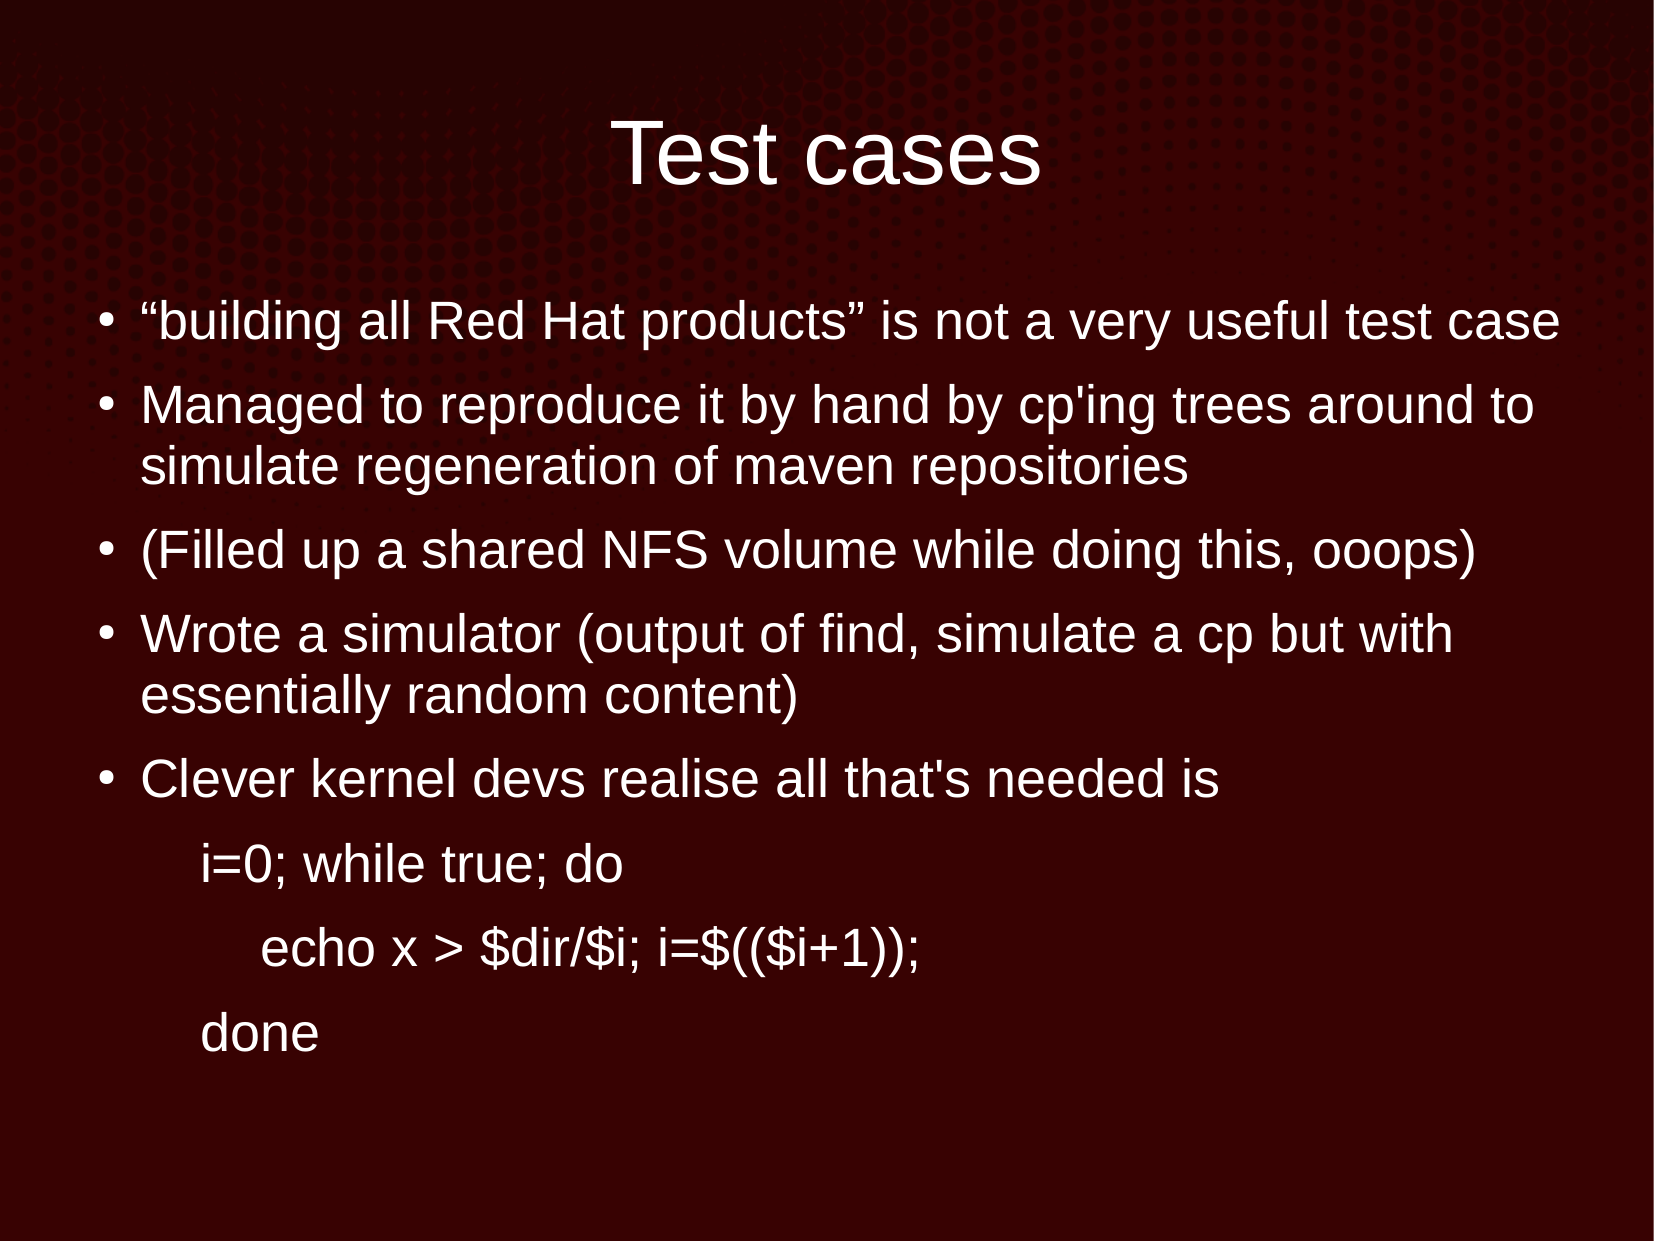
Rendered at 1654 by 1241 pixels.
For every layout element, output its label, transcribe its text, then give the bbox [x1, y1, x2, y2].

list “building all Red Hat products” is not a very useful test case Managed to reproduce it by hand by cp'ing trees around to simulate regeneration of maven repositories (Filled up a shared NFS volume while doing this, ooops) Wrote a simulator (output of find, simulate a cp but with essentially random content) Clever kernel devs realise all that's needed is i=0; while true; do echo x > $dir/$i; i=$(($i+1)); done [82, 290, 1571, 1109]
title Test cases [82, 49, 1571, 257]
picture [0, 0, 1654, 1241]
